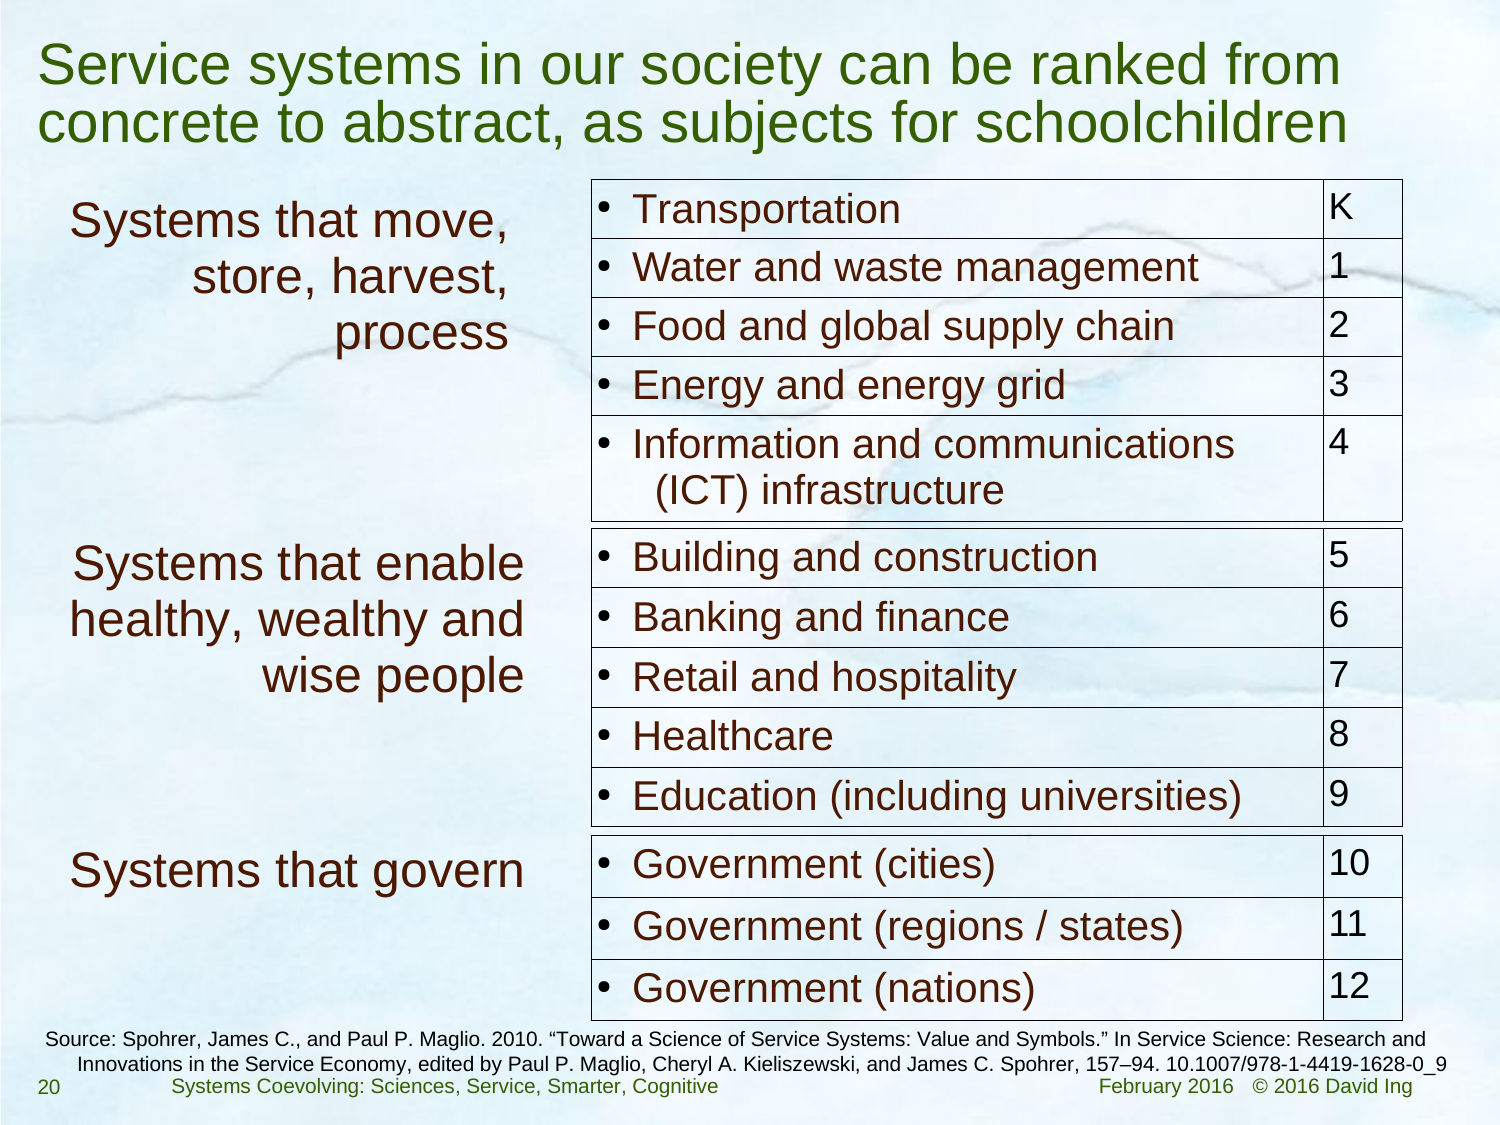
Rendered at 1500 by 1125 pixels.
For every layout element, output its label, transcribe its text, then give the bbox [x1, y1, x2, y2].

table_cell Retail and hospitality [592, 648, 1323, 707]
table_header 5 [1324, 529, 1402, 587]
table_header K [1324, 180, 1402, 238]
text_box Systems that move, store, harvest, process [55, 185, 581, 523]
table_cell Government (nations) [592, 960, 1323, 1017]
table_cell Energy and energy grid [592, 357, 1323, 415]
table_cell 4 [1324, 416, 1402, 521]
table_cell 2 [1324, 298, 1402, 356]
table_cell 7 [1324, 648, 1402, 707]
picture [0, 0, 1500, 1125]
table_header Transportation [592, 180, 1323, 238]
table_header 10 [1324, 836, 1402, 897]
text_box Source: Spohrer, James C., and Paul P. Maglio. 2010. “Toward a Science of Service Systems: Value and Symbols.” In Service Science: Research and Innovations in the Service Economy, edited by Paul P. Maglio, Cheryl A. Kieliszewski, and James C. Spohrer, 157–94. 10.1007/978-1-4419-1628-0_9 - [30, 1017, 1477, 1081]
table_cell Information and communications (ICT) infrastructure [592, 416, 1323, 521]
table_cell 9 [1324, 768, 1402, 826]
table_cell 12 [1324, 960, 1402, 1017]
table_cell Education (including universities) [592, 768, 1323, 826]
table_cell 1 [1324, 239, 1402, 297]
text_box Systems that enable healthy, wealthy and wise people [55, 527, 581, 817]
table_cell Banking and finance [592, 588, 1323, 647]
table_cell Water and waste management [592, 239, 1323, 297]
text_box Systems that govern [55, 835, 581, 967]
table_cell 11 [1324, 898, 1402, 959]
table_cell 6 [1324, 588, 1402, 647]
table_cell Government (regions / states) [592, 898, 1323, 959]
table_cell 8 [1324, 708, 1402, 767]
table_cell Food and global supply chain [592, 298, 1323, 356]
table_header Building and construction [592, 529, 1323, 587]
table_header Government (cities) [592, 836, 1323, 897]
table_cell Healthcare [592, 708, 1323, 767]
table_cell 3 [1324, 357, 1402, 415]
title Service systems in our society can be ranked from concrete to abstract, as subjects for schoolchildren [37, 37, 1463, 176]
